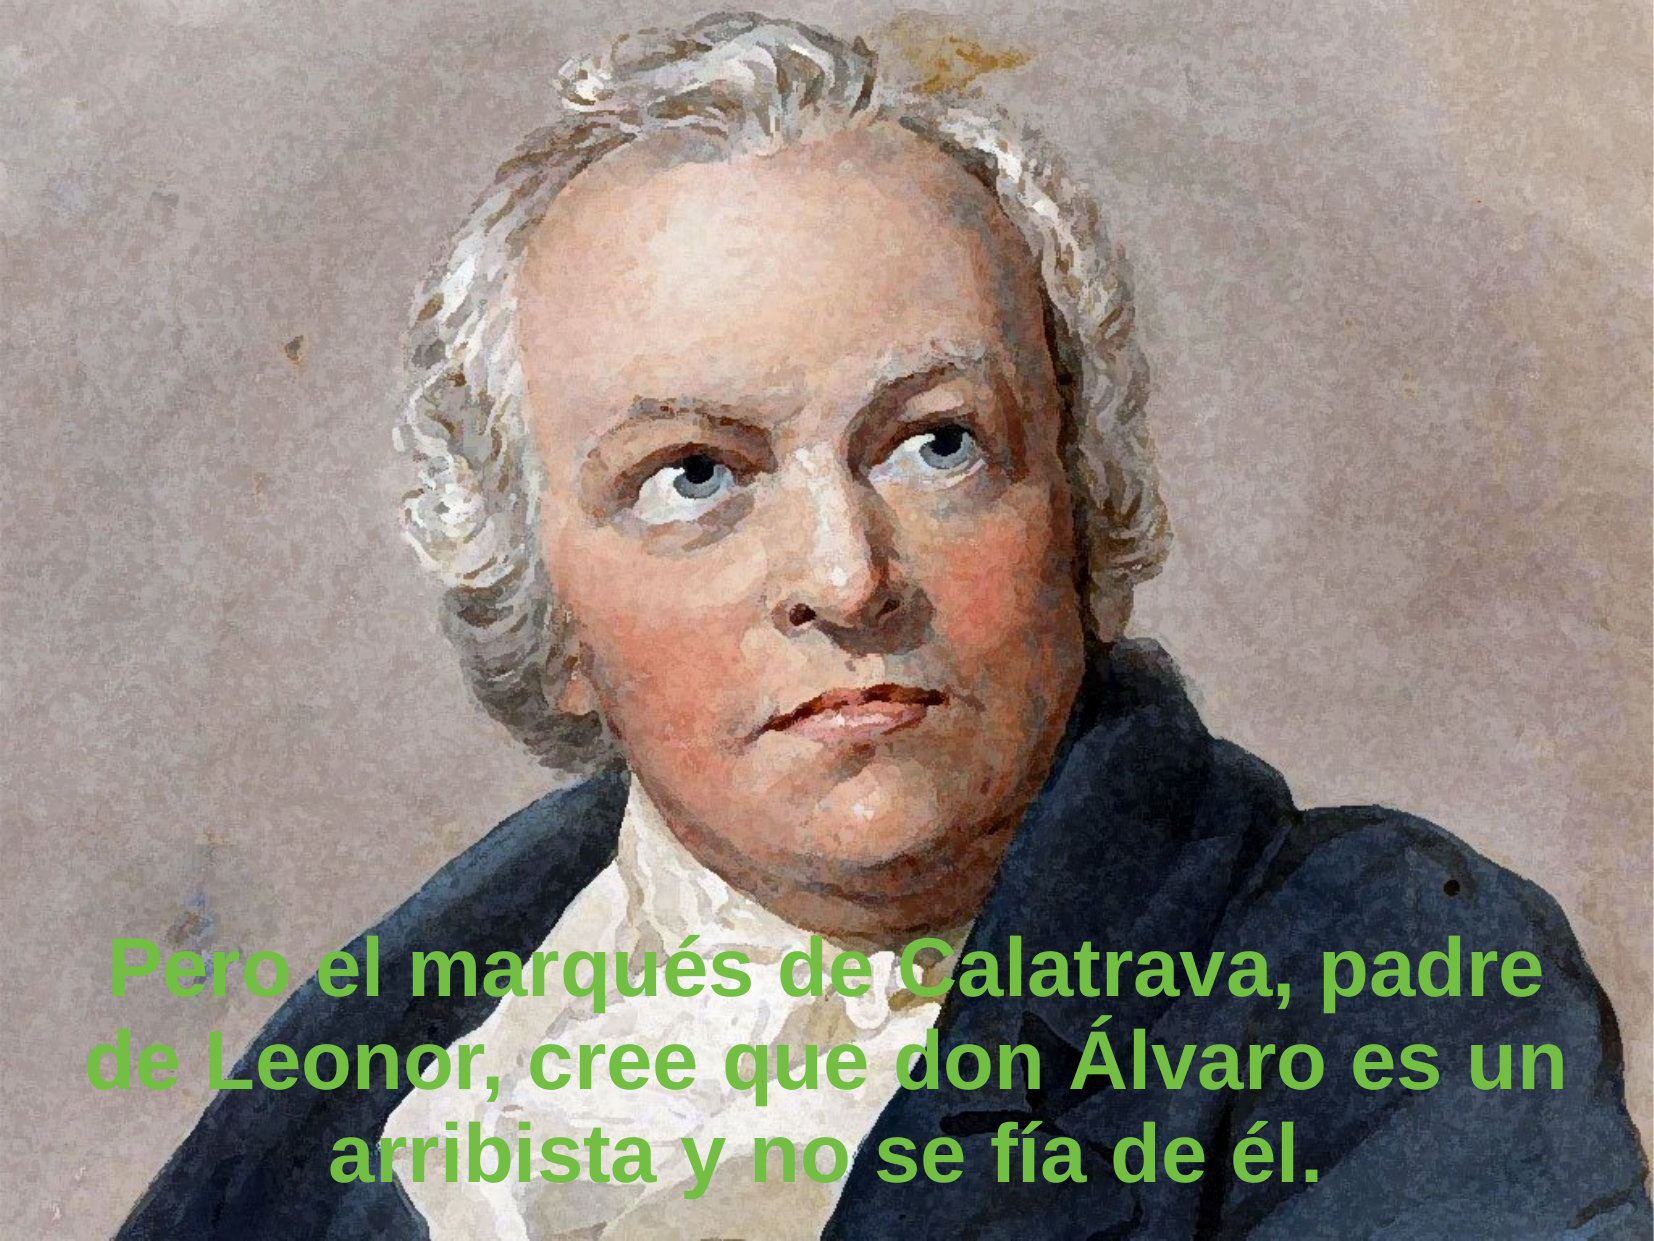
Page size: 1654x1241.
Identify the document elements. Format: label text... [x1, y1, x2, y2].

picture [0, 0, 1654, 1241]
title Pero el marqués de Calatrava, padre de Leonor, cree que don Álvaro es un arribista y no se fía de él. [82, 921, 1571, 1201]
